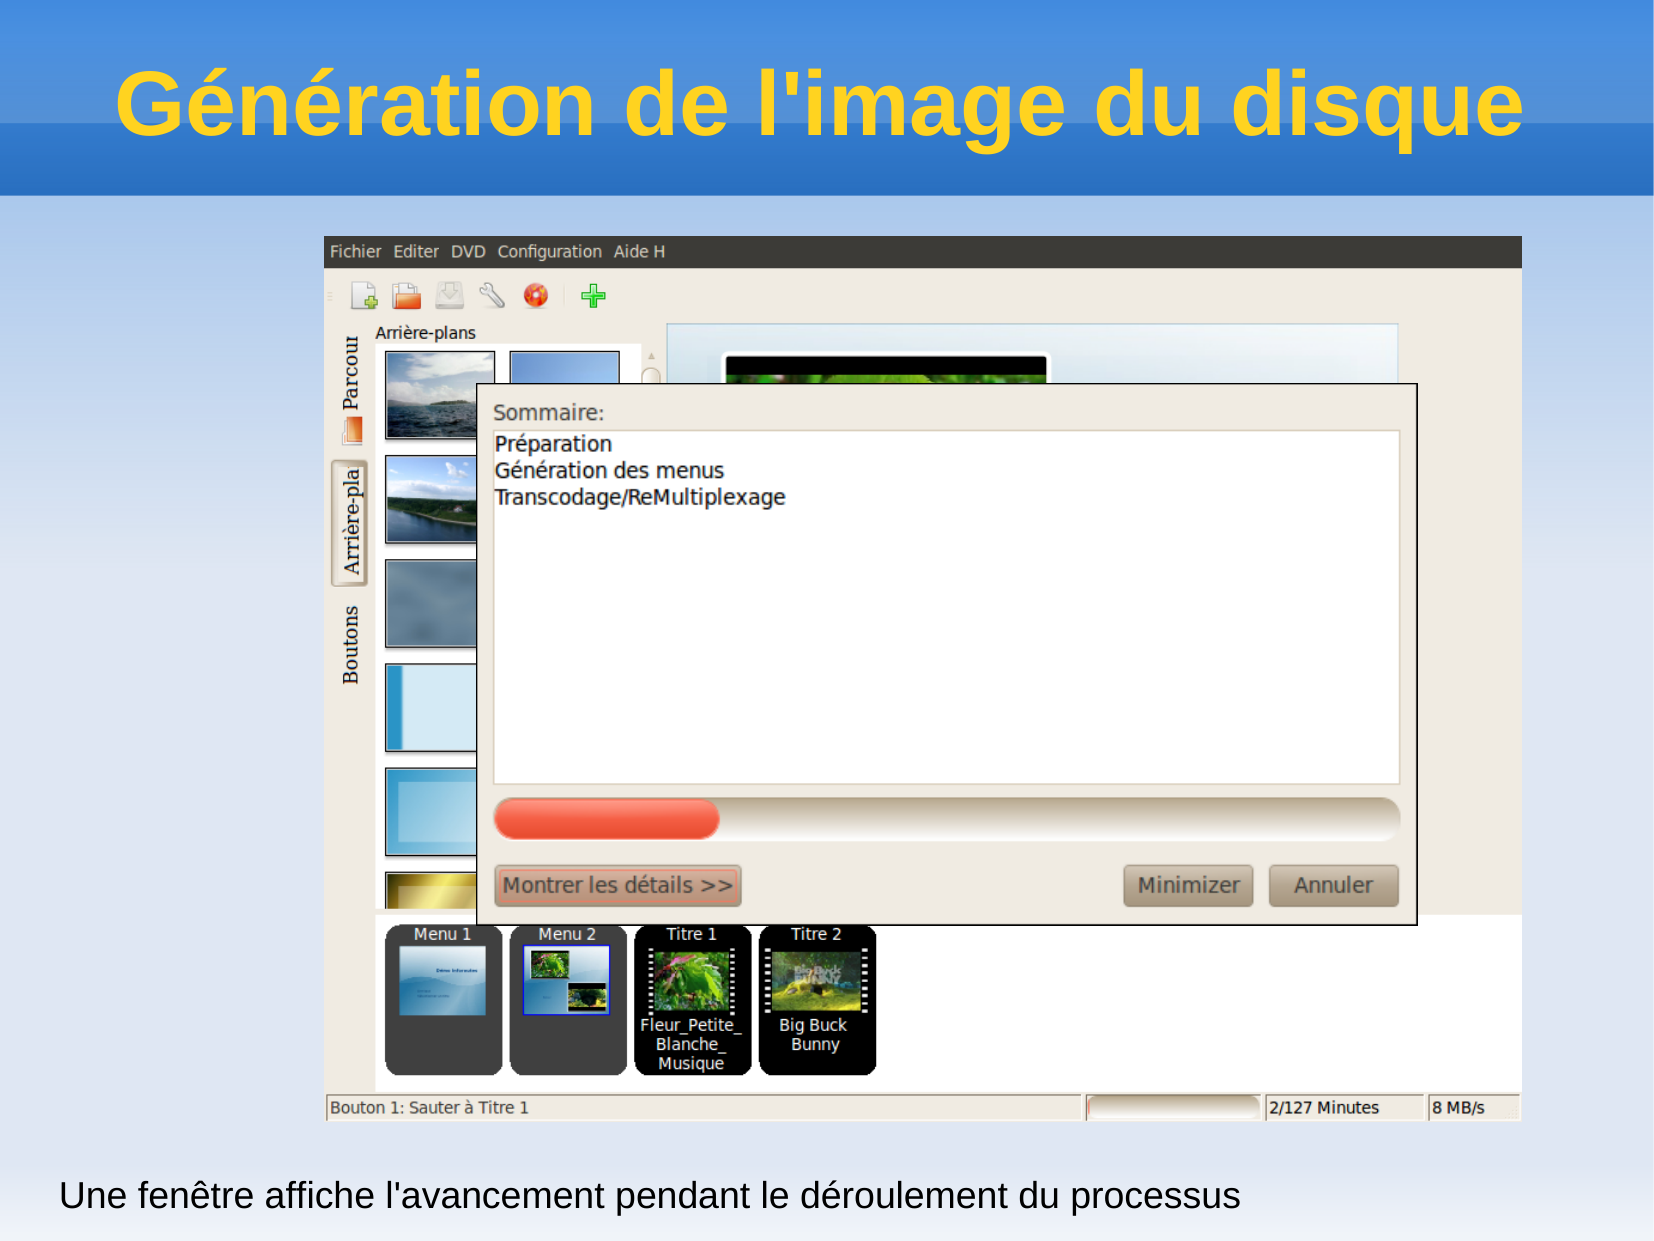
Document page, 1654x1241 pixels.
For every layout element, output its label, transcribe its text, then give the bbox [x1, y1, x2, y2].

text_box Une fenêtre affiche l'avancement pendant le déroulement du processus [59, 1151, 1359, 1241]
title Génération de l'image du disque [76, 7, 1565, 200]
picture [0, 0, 1654, 1241]
